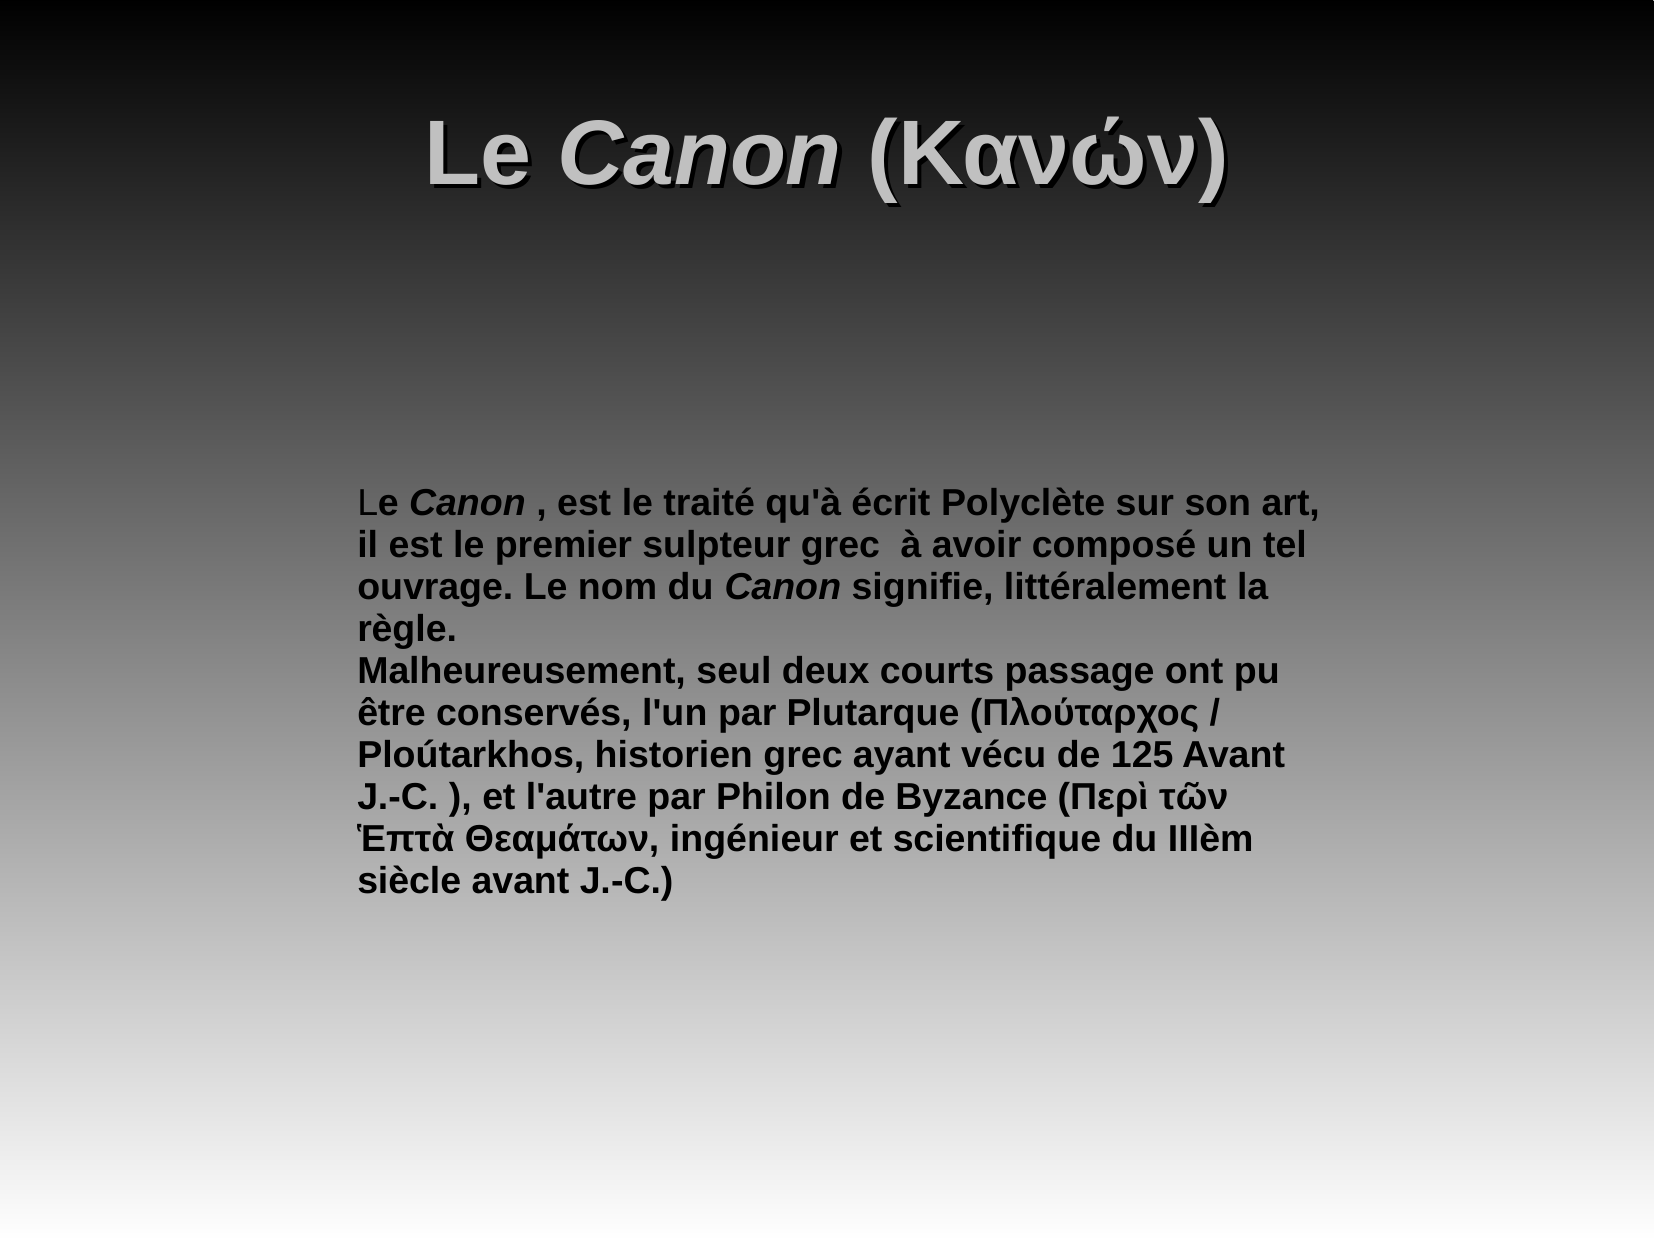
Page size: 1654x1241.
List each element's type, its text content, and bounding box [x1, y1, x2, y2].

title Le Canon (Κανών) [82, 49, 1571, 257]
text_box Le Canon , est le traité qu'à écrit Polyclète sur son art, il est le premier sulpteur grec à avoir composé un tel ouvrage. Le nom du Canon signifie, littéralement la règle. Malheureusement, seul deux courts passage ont pu être conservés, l'un par Plutarque (Πλούταρχος / Ploútarkhos, historien grec ayant vécu de 125 Avant J.-C. ), et l'autre par Philon de Byzance (Περὶ τῶν Ἑπτὰ Θεαμάτων, ingénieur et scientifique du IIIèm siècle avant J.-C.) [342, 474, 1347, 922]
